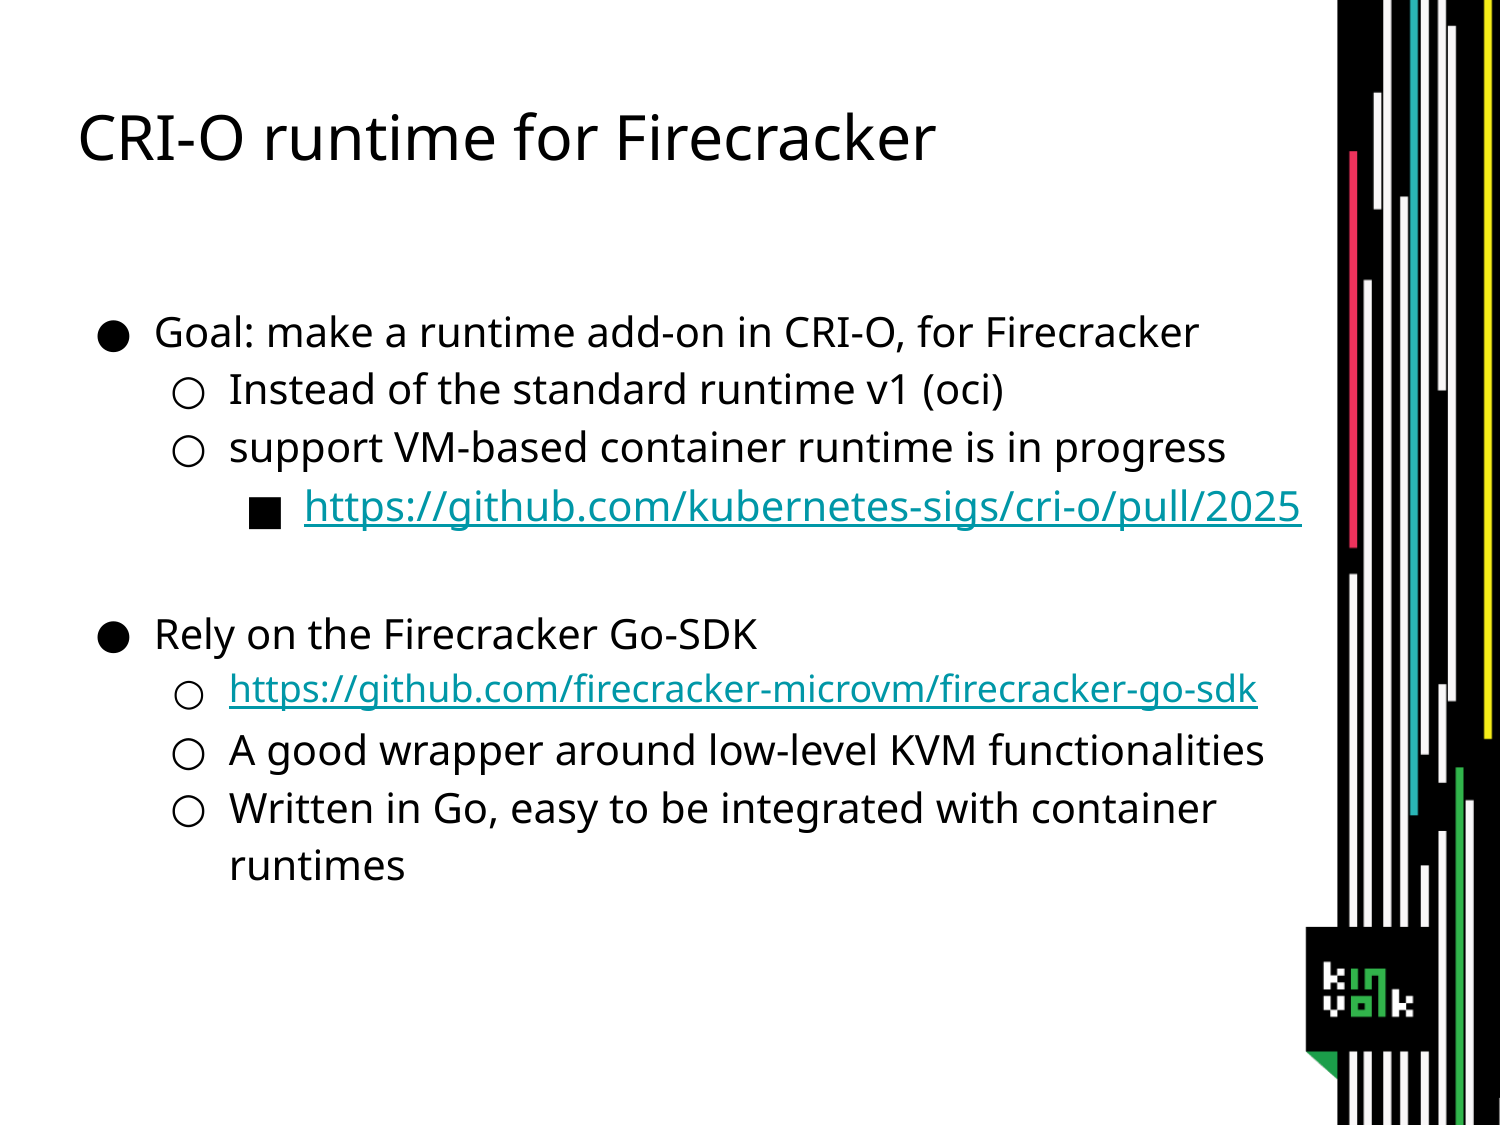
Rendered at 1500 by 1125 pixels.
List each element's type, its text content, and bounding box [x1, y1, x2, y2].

list Goal: make a runtime add-on in CRI-O, for Firecracker Instead of the standard runtime v1 (oci) support VM-based container runtime is in progress https://github.com/kubernetes-sigs/cri-o/pull/2025 Rely on the Firecracker Go-SDK https://github.com/firecracker-microvm/firecracker-go-sdk A good wrapper around low-level KVM functionalities Written in Go, easy to be integrated with container runtimes [63, 283, 1335, 1031]
picture [0, 0, 1500, 1125]
title CRI-O runtime for Firecracker [62, 83, 1333, 209]
